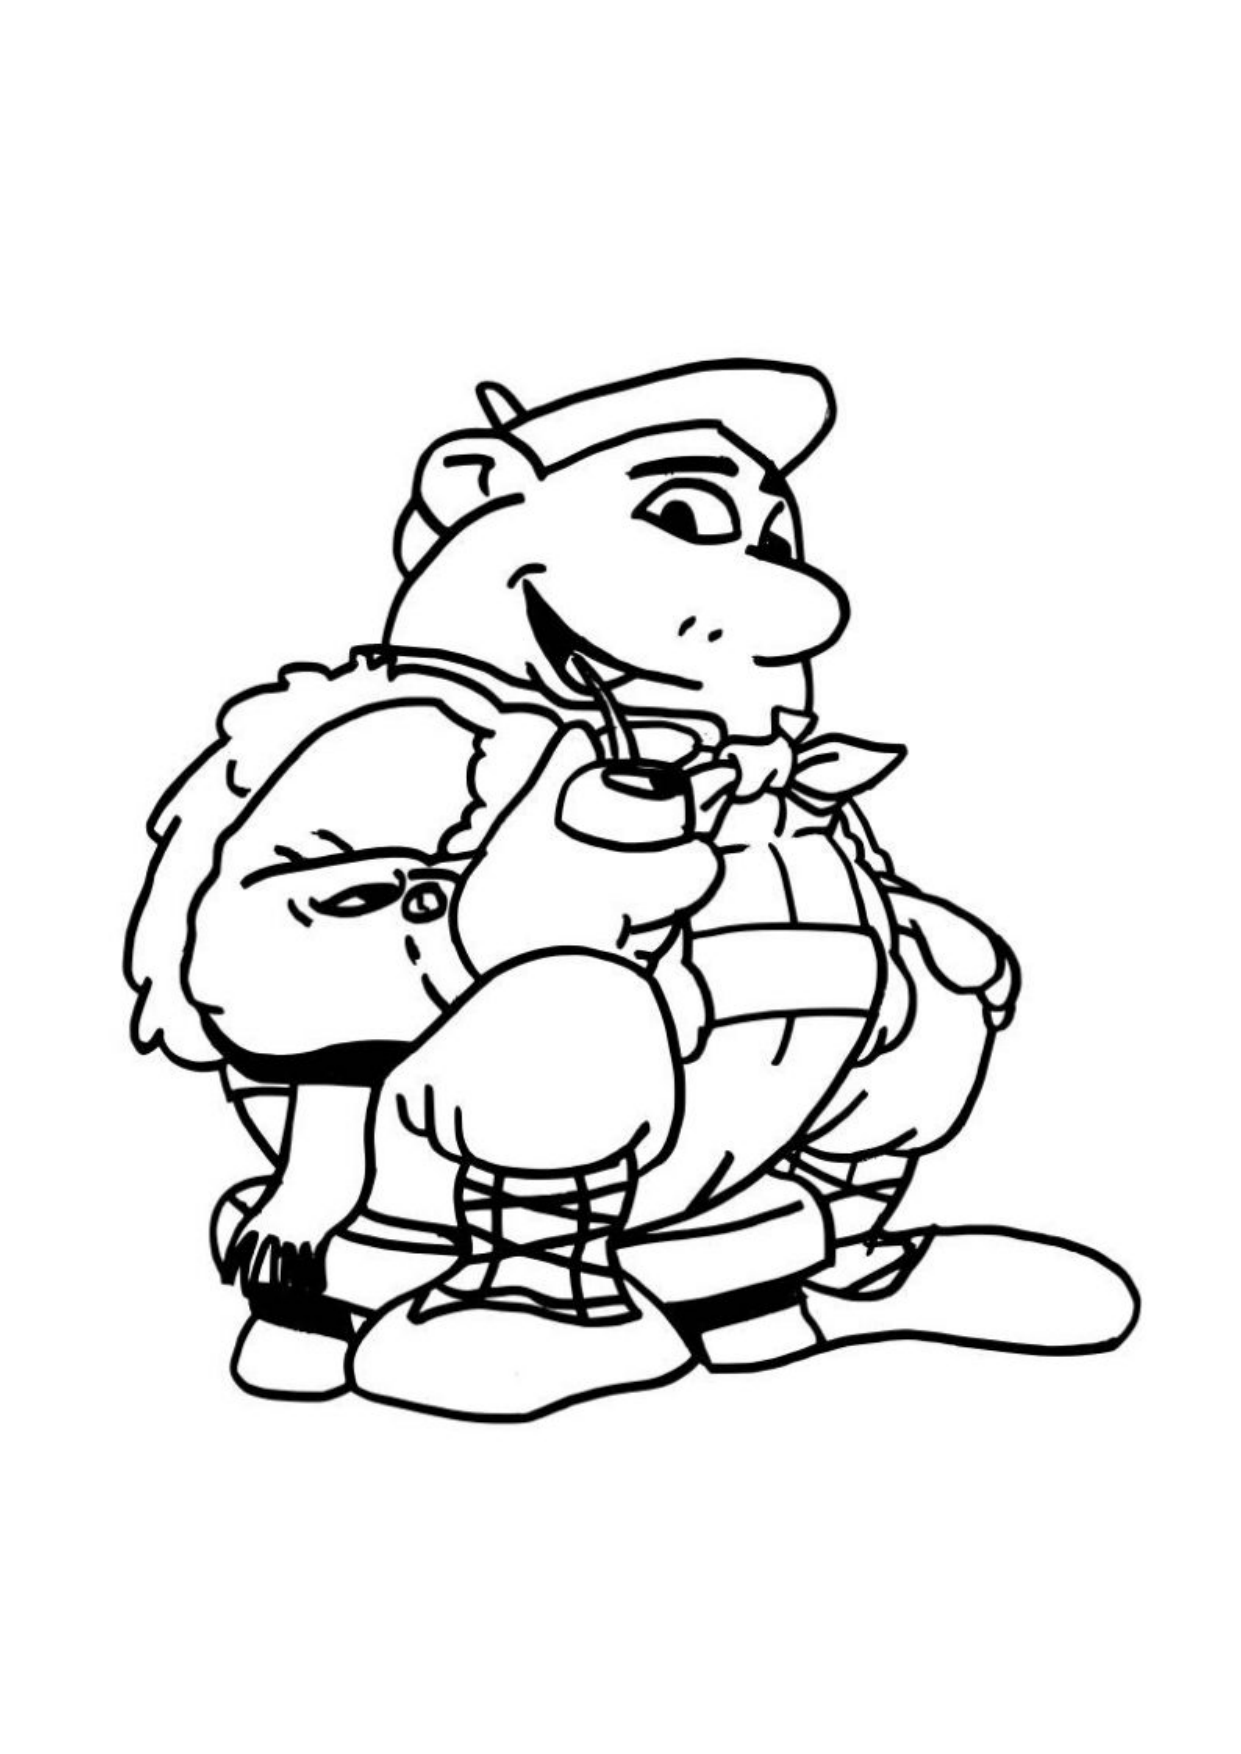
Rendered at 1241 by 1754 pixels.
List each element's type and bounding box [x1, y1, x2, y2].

picture [59, 53, 1167, 1654]
